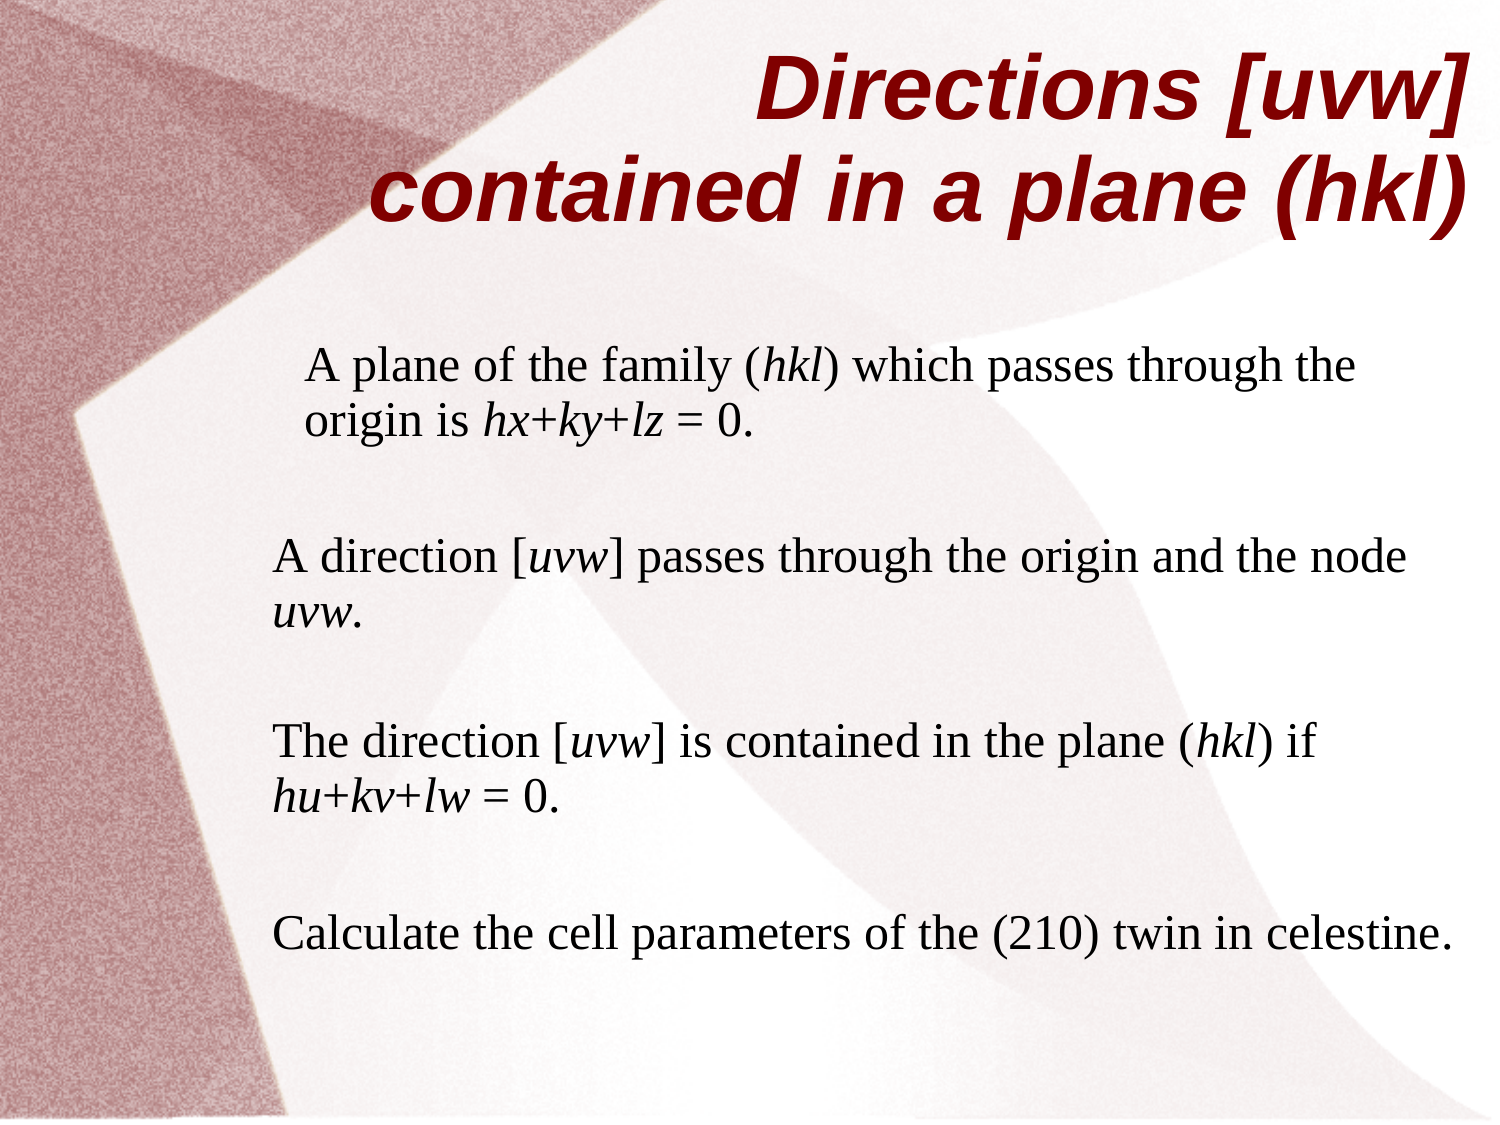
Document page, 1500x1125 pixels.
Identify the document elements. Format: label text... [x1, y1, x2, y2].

text_box The direction [uvw] is contained in the plane (hkl) if hu+kv+lw = 0. [257, 705, 1481, 833]
text_box Calculate the cell parameters of the (210) twin in celestine. [257, 897, 1481, 969]
text_box A direction [uvw] passes through the origin and the node uvw. [257, 520, 1481, 648]
text_box A plane of the family (hkl) which passes through the origin is hx+ky+lz = 0. [289, 329, 1481, 485]
picture [0, 0, 1500, 1125]
title Directions [uvw] contained in a plane (hkl) [356, 36, 1469, 242]
